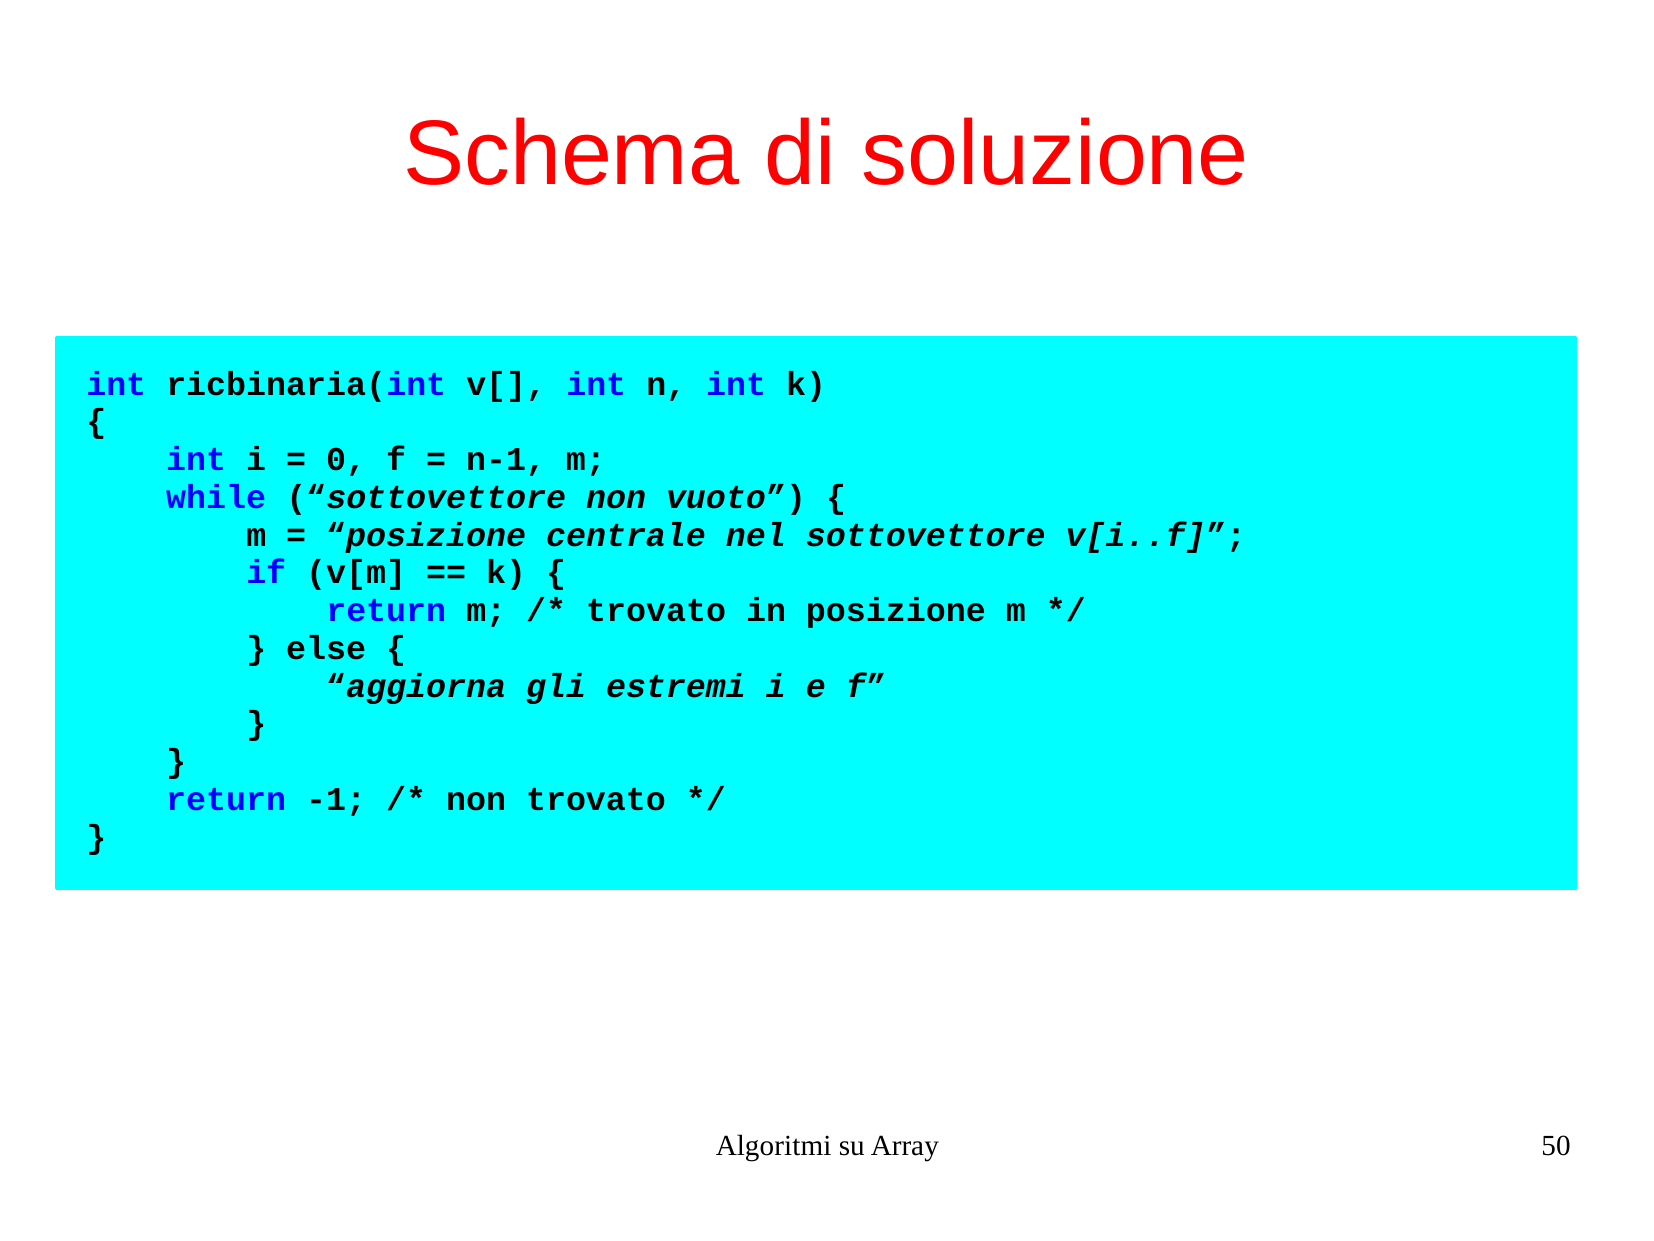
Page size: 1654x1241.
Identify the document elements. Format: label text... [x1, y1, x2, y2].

title Schema di soluzione [82, 49, 1571, 257]
text_box int ricbinaria(int v[], int n, int k) { int i = 0, f = n-1, m; while (“sottovettore non vuoto”) { m = “posizione centrale nel sottovettore v[i..f]”; if (v[m] == k) { return m; /* trovato in posizione m */ } else { “aggiorna gli estremi i e f” } } return -1; /* non trovato */ } [56, 337, 1576, 889]
